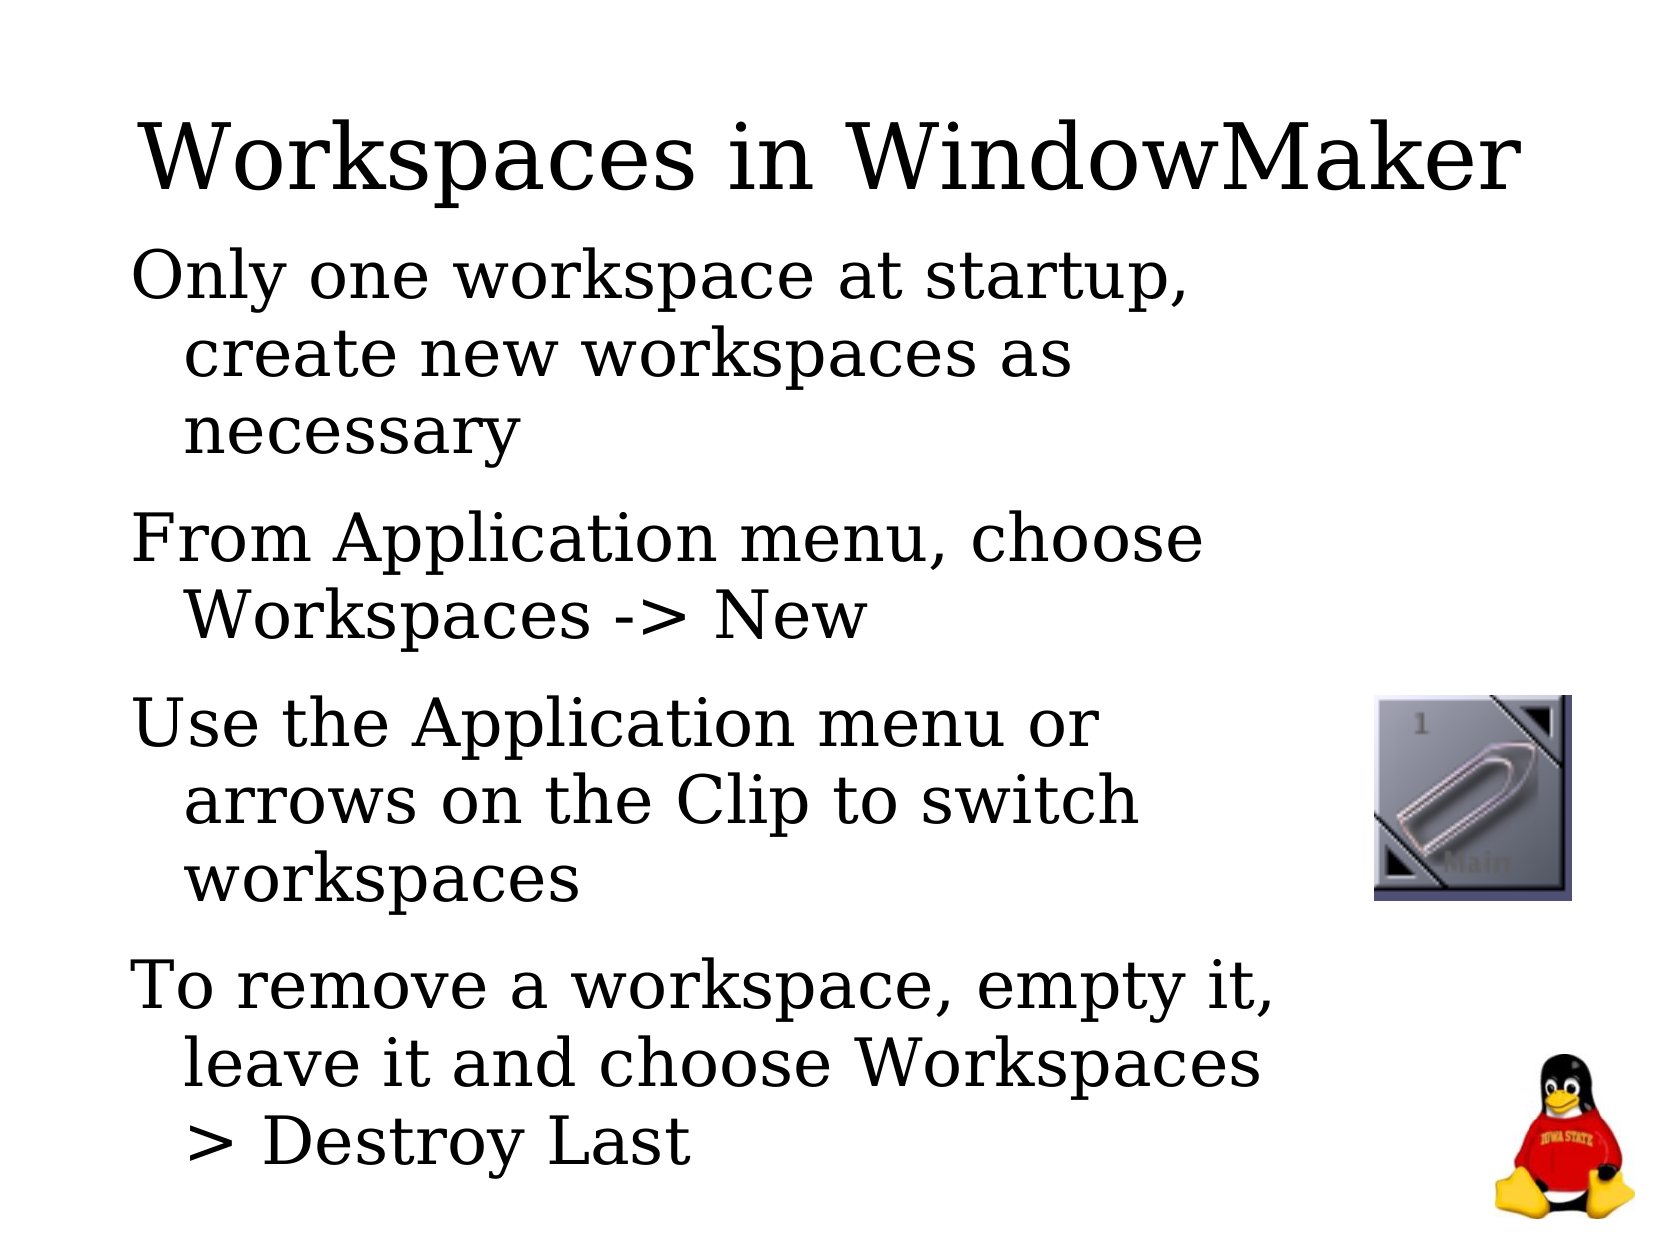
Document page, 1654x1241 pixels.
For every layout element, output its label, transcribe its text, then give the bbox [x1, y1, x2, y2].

picture [1495, 1054, 1635, 1219]
list Only one workspace at startup, create new workspaces as necessary From Application menu, choose Workspaces -> New Use the Application menu or arrows on the Clip to switch workspaces To remove a workspace, empty it, leave it and choose Workspaces > Destroy Last [113, 236, 1336, 1181]
title Workspaces in WindowMaker [124, 54, 1537, 262]
picture [1374, 695, 1572, 901]
